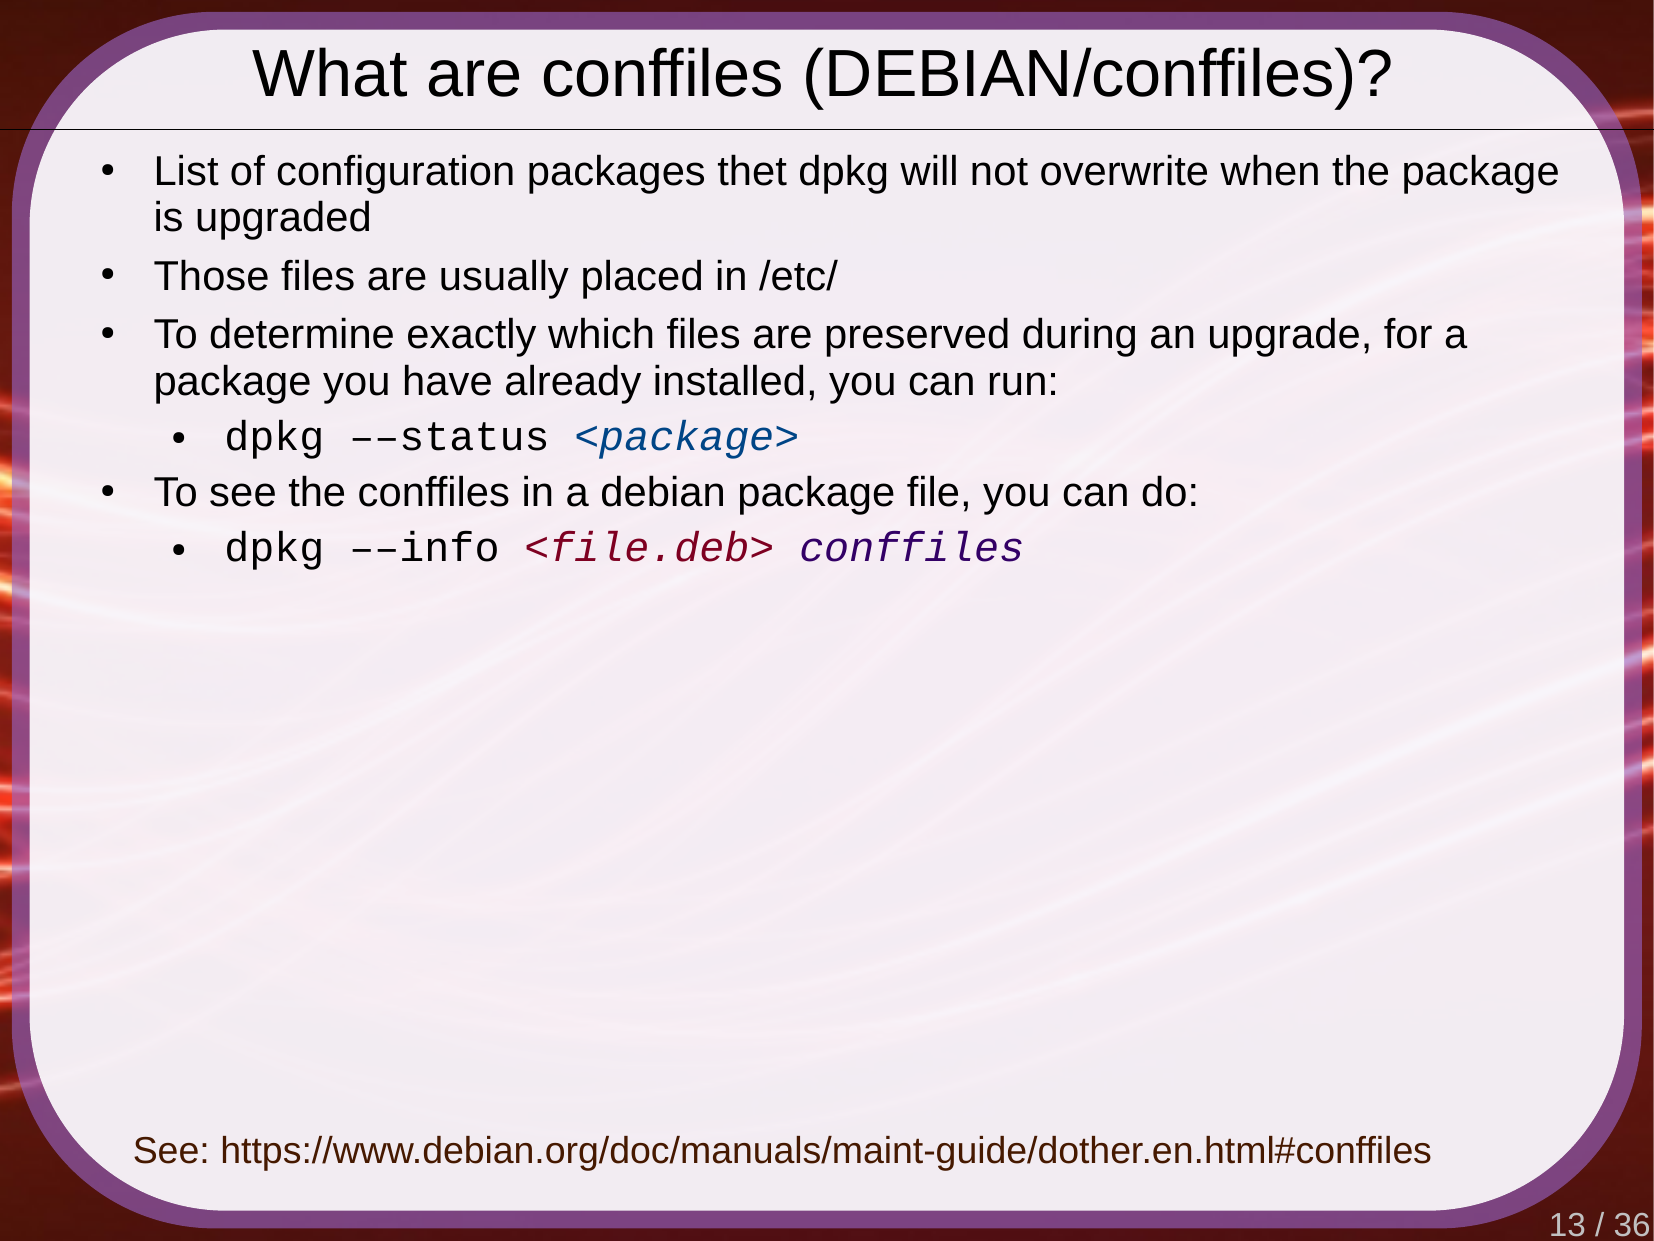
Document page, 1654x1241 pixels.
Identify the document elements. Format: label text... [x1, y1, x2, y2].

picture [0, 130, 1654, 1241]
text_box See: https://www.debian.org/doc/manuals/maint-guide/dother.en.html#conffiles [118, 1122, 1536, 1179]
title What are conffiles (DEBIAN/conffiles)? [82, 29, 1565, 119]
picture [0, 0, 1654, 129]
list List of configuration packages thet dpkg will not overwrite when the package is upgraded Those files are usually placed in /etc/ To determine exactly which files are preserved during an upgrade, for a package you have already installed, you can run: dpkg ––status <package> To see the conffiles in a debian package file, you can do: dpkg ––info <file.deb> conffiles [82, 147, 1571, 1123]
